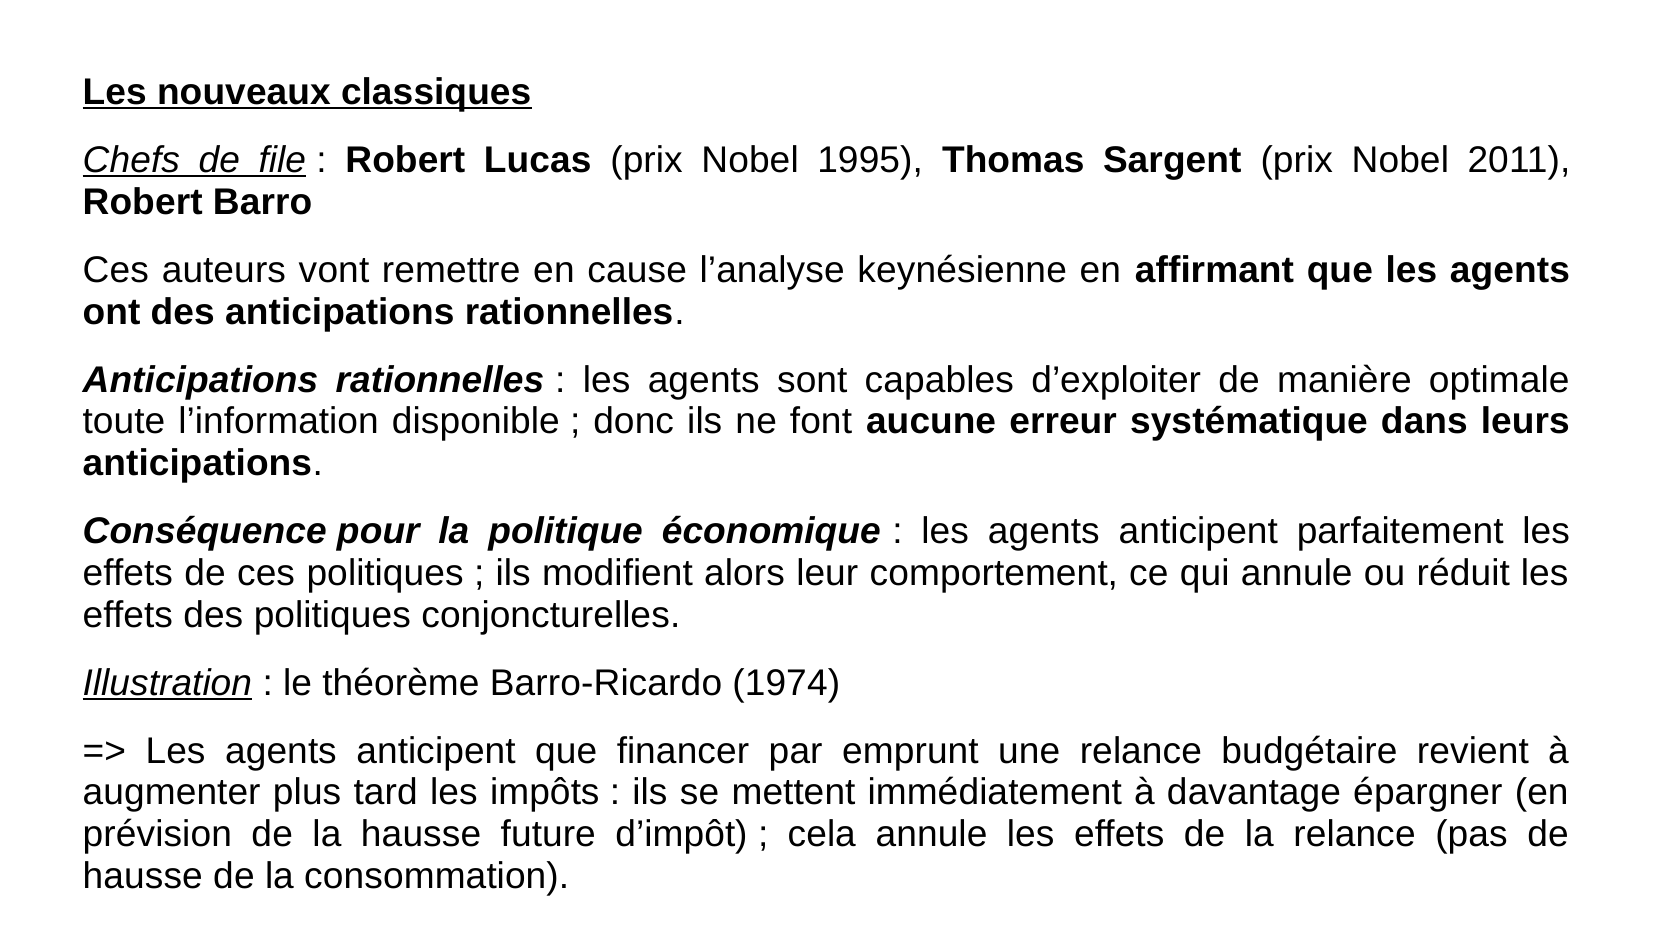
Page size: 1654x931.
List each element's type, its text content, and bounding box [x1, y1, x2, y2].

list Les nouveaux classiques Chefs de file : Robert Lucas (prix Nobel 1995), Thomas Sargent (prix Nobel 2011), Robert Barro Ces auteurs vont remettre en cause l’analyse keynésienne en affirmant que les agents ont des anticipations rationnelles. Anticipations rationnelles : les agents sont capables d’exploiter de manière optimale toute l’information disponible ; donc ils ne font aucune erreur systématique dans leurs anticipations. Conséquence pour la politique économique : les agents anticipent parfaitement les effets de ces politiques ; ils modifient alors leur comportement, ce qui annule ou réduit les effets des politiques conjoncturelles. Illustration : le théorème Barro-Ricardo (1974) => Les agents anticipent que financer par emprunt une relance budgétaire revient à augmenter plus tard les impôts : ils se mettent immédiatement à davantage épargner (en prévision de la hausse future d’impôt) ; cela annule les effets de la relance (pas de hausse de la consommation). [82, 70, 1571, 898]
